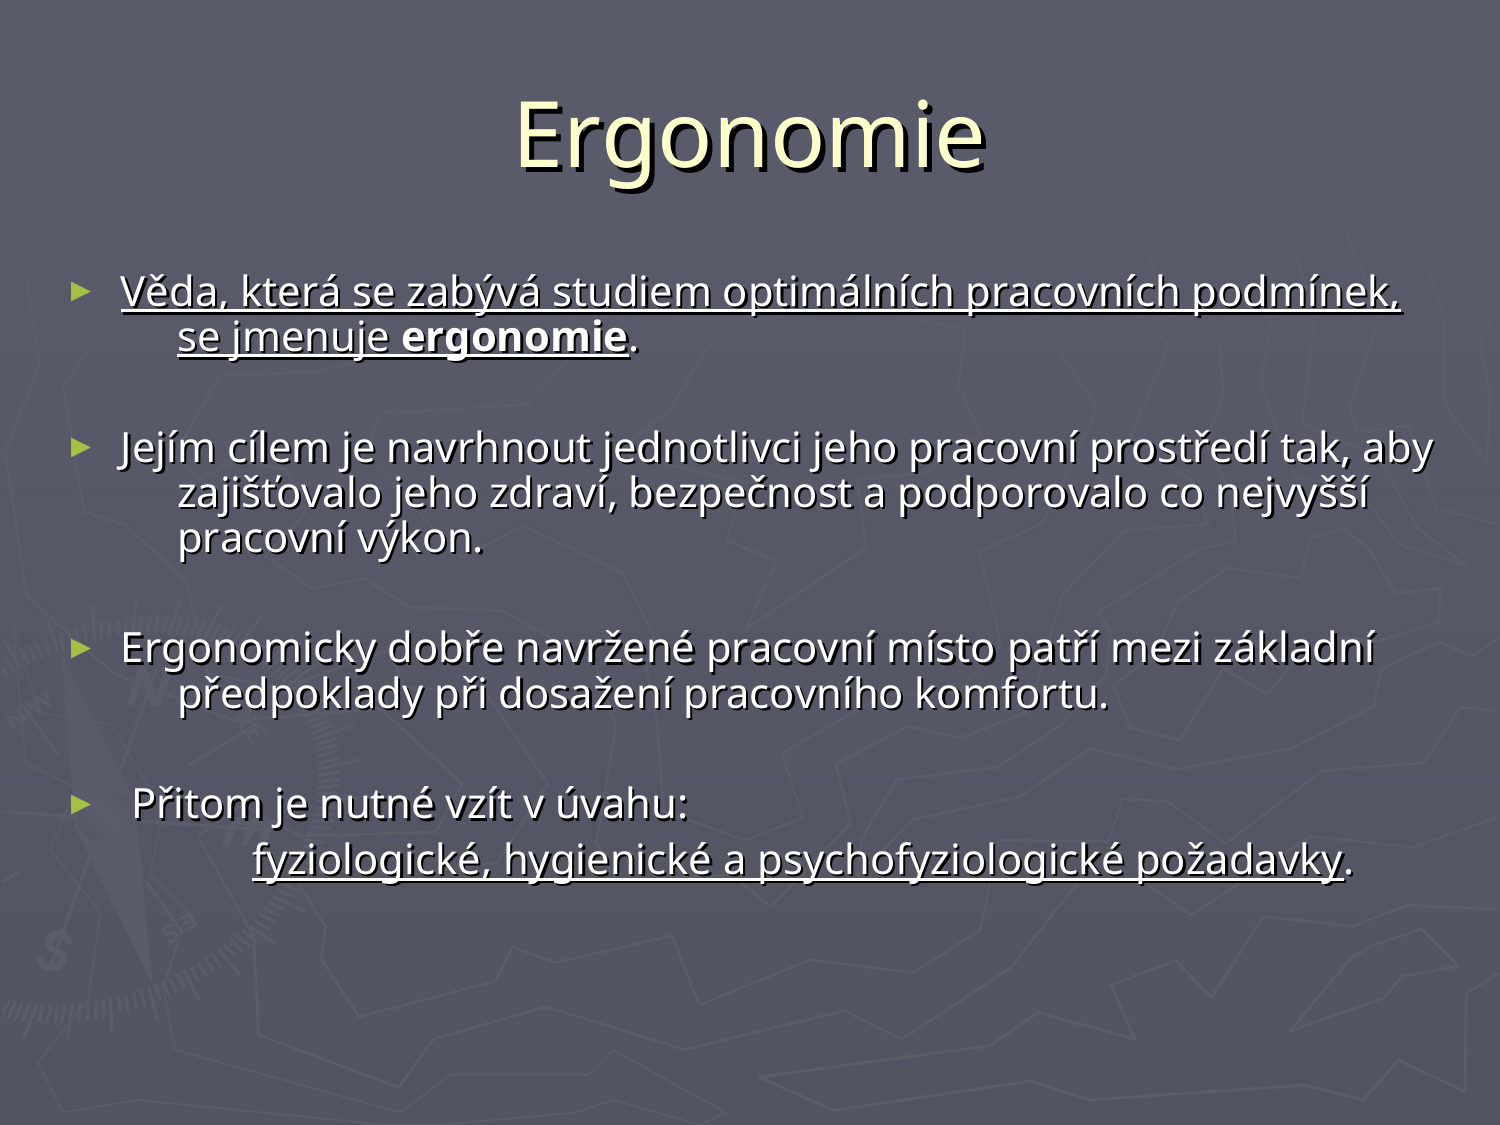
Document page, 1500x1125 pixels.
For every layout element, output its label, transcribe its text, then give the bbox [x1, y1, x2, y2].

list Věda, která se zabývá studiem optimálních pracovních podmínek, se jmenuje ergonomie. Jejím cílem je navrhnout jednotlivci jeho pracovní prostředí tak, aby zajišťovalo jeho zdraví, bezpečnost a podporovalo co nejvyšší pracovní výkon. Ergonomicky dobře navržené pracovní místo patří mezi základní předpoklady při dosažení pracovního komfortu. Přitom je nutné vzít v úvahu: fyziologické, hygienické a psychofyziologické požadavky. [49, 262, 1451, 1001]
title Ergonomie [49, 37, 1451, 225]
